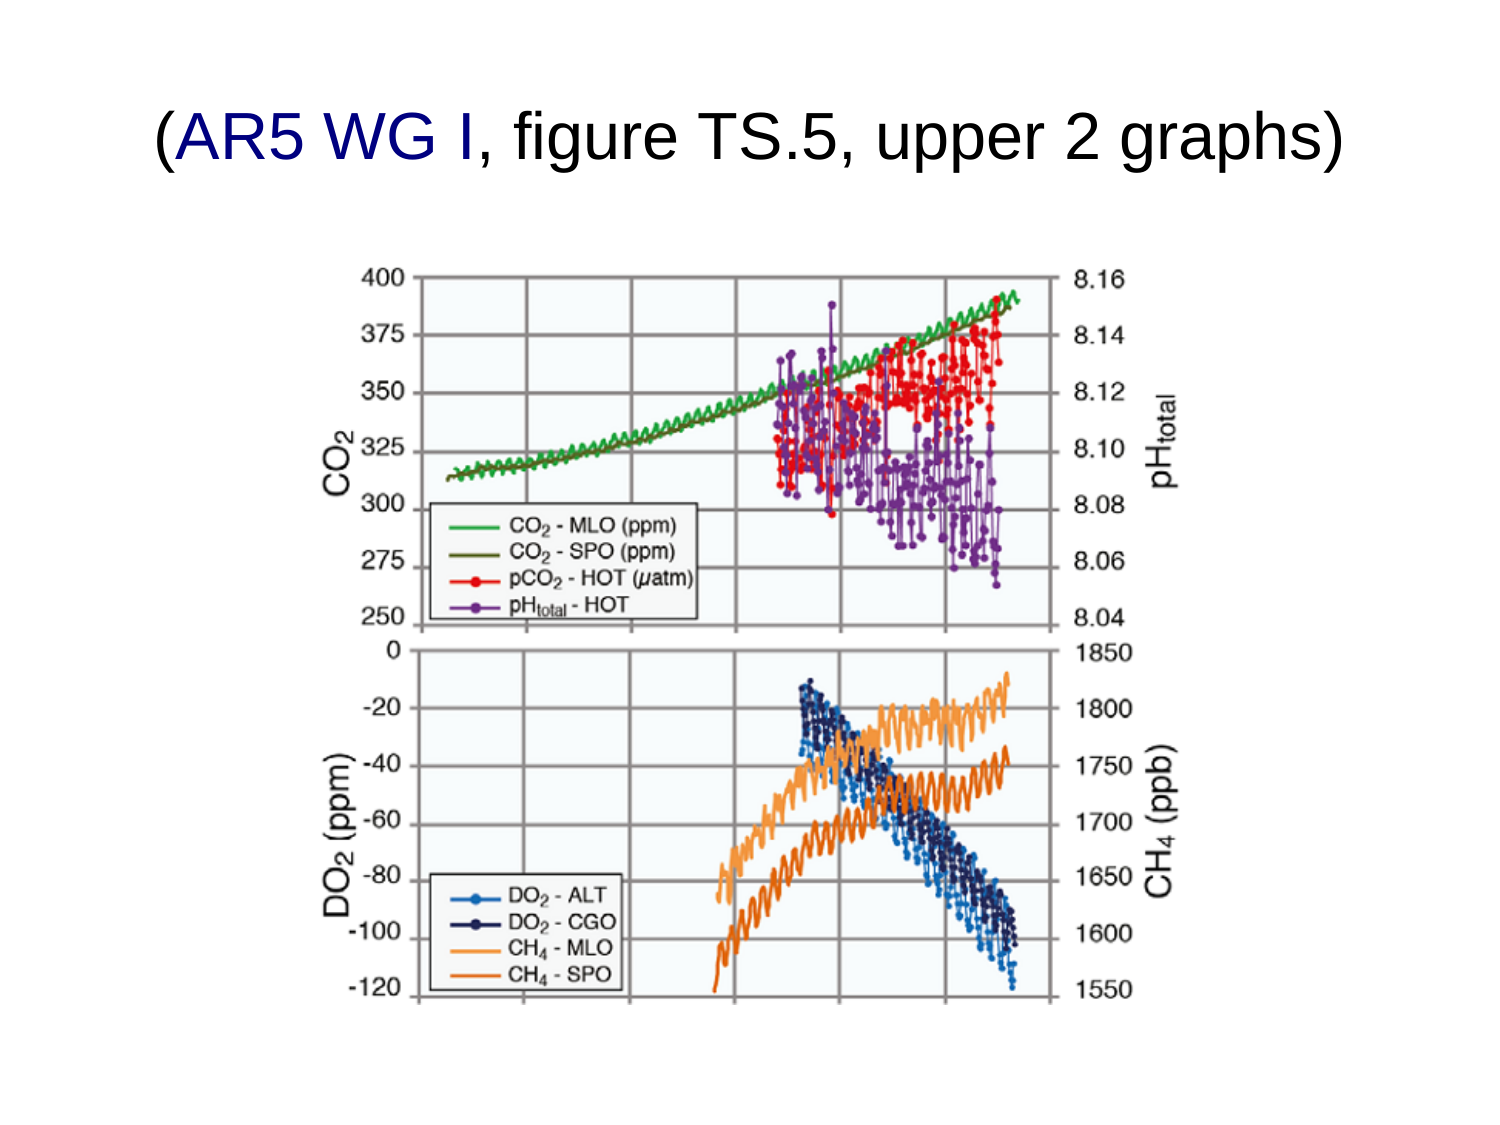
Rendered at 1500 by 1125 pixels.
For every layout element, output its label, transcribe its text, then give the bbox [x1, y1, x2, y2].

picture [316, 262, 1184, 1005]
title (AR5 WG I, figure TS.5, upper 2 graphs) [75, 21, 1425, 257]
